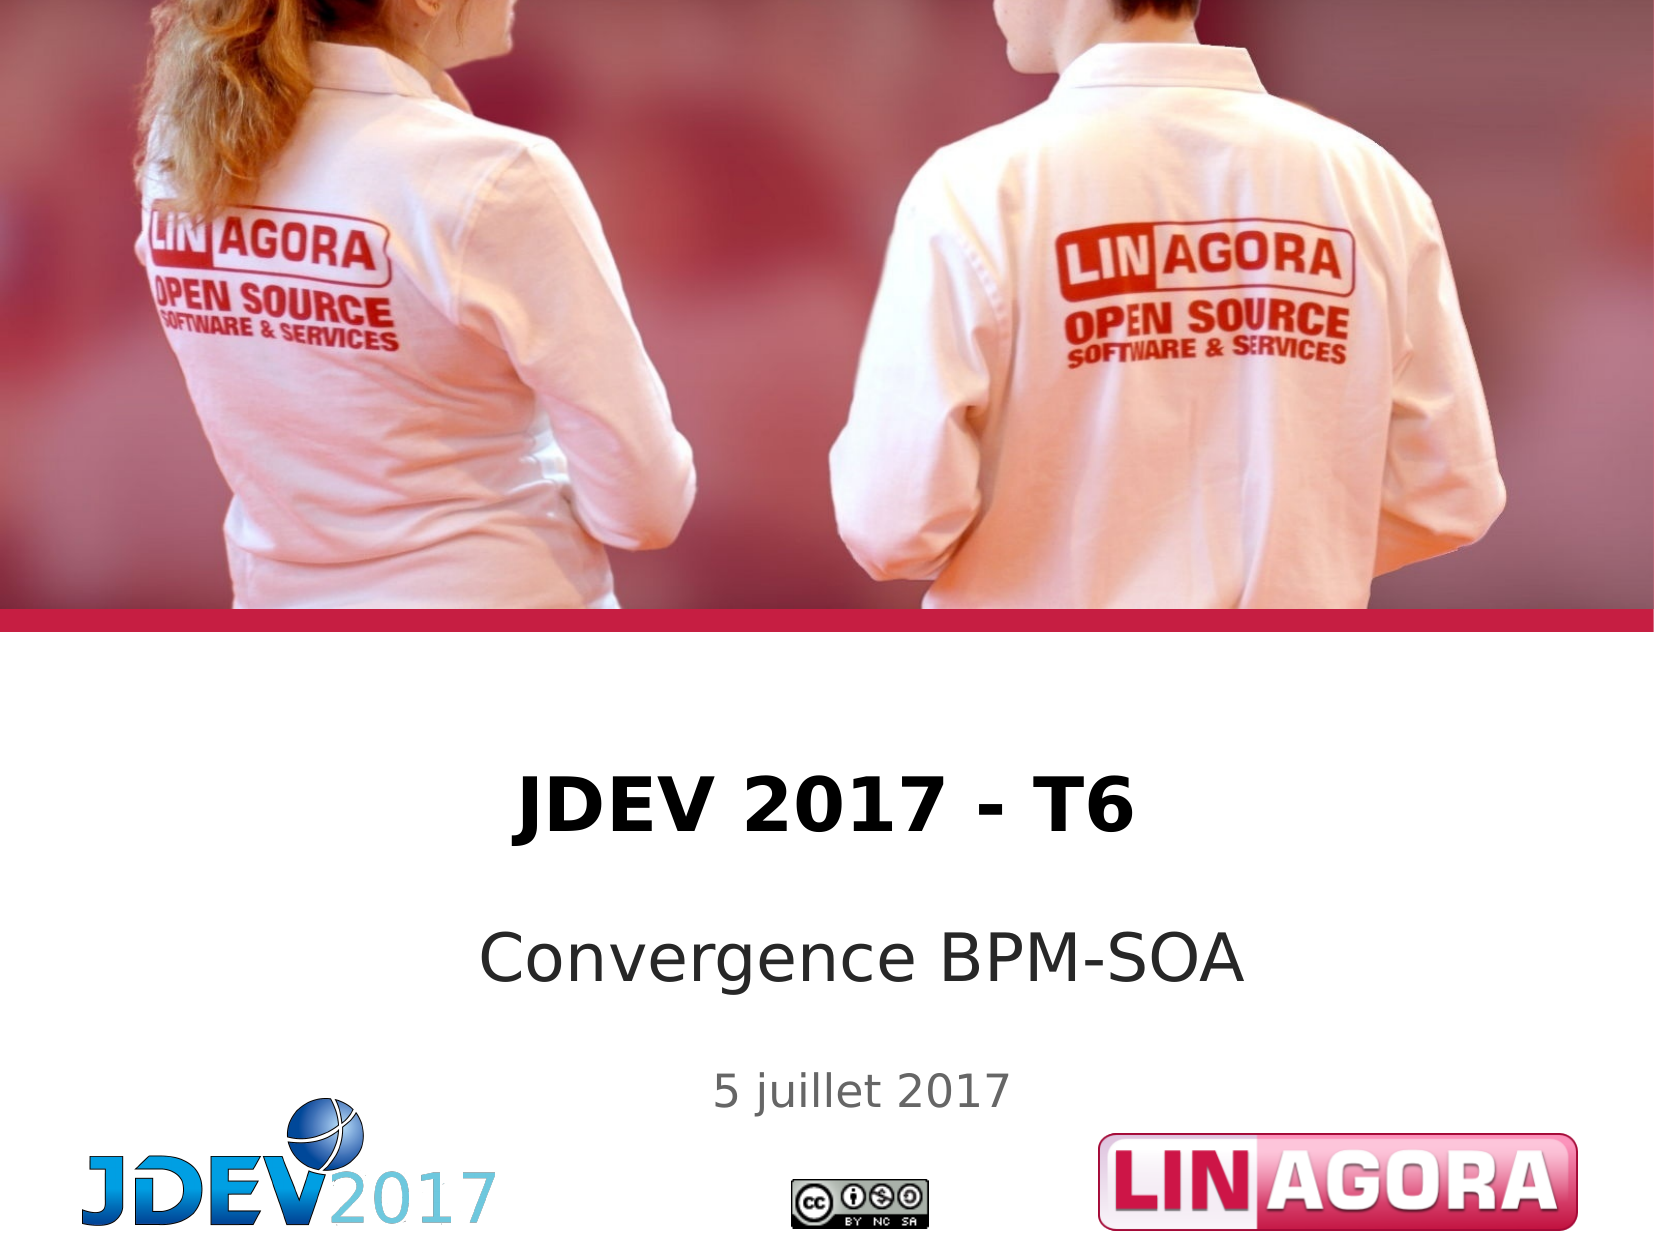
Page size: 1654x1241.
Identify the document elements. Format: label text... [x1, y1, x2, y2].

picture [1098, 1133, 1578, 1231]
picture [0, 0, 1654, 609]
subtitle Convergence BPM-SOA 5 juillet 2017 [118, 909, 1607, 1128]
picture [82, 1098, 497, 1226]
title JDEV 2017 - T6 [82, 643, 1571, 969]
picture [791, 1179, 929, 1229]
